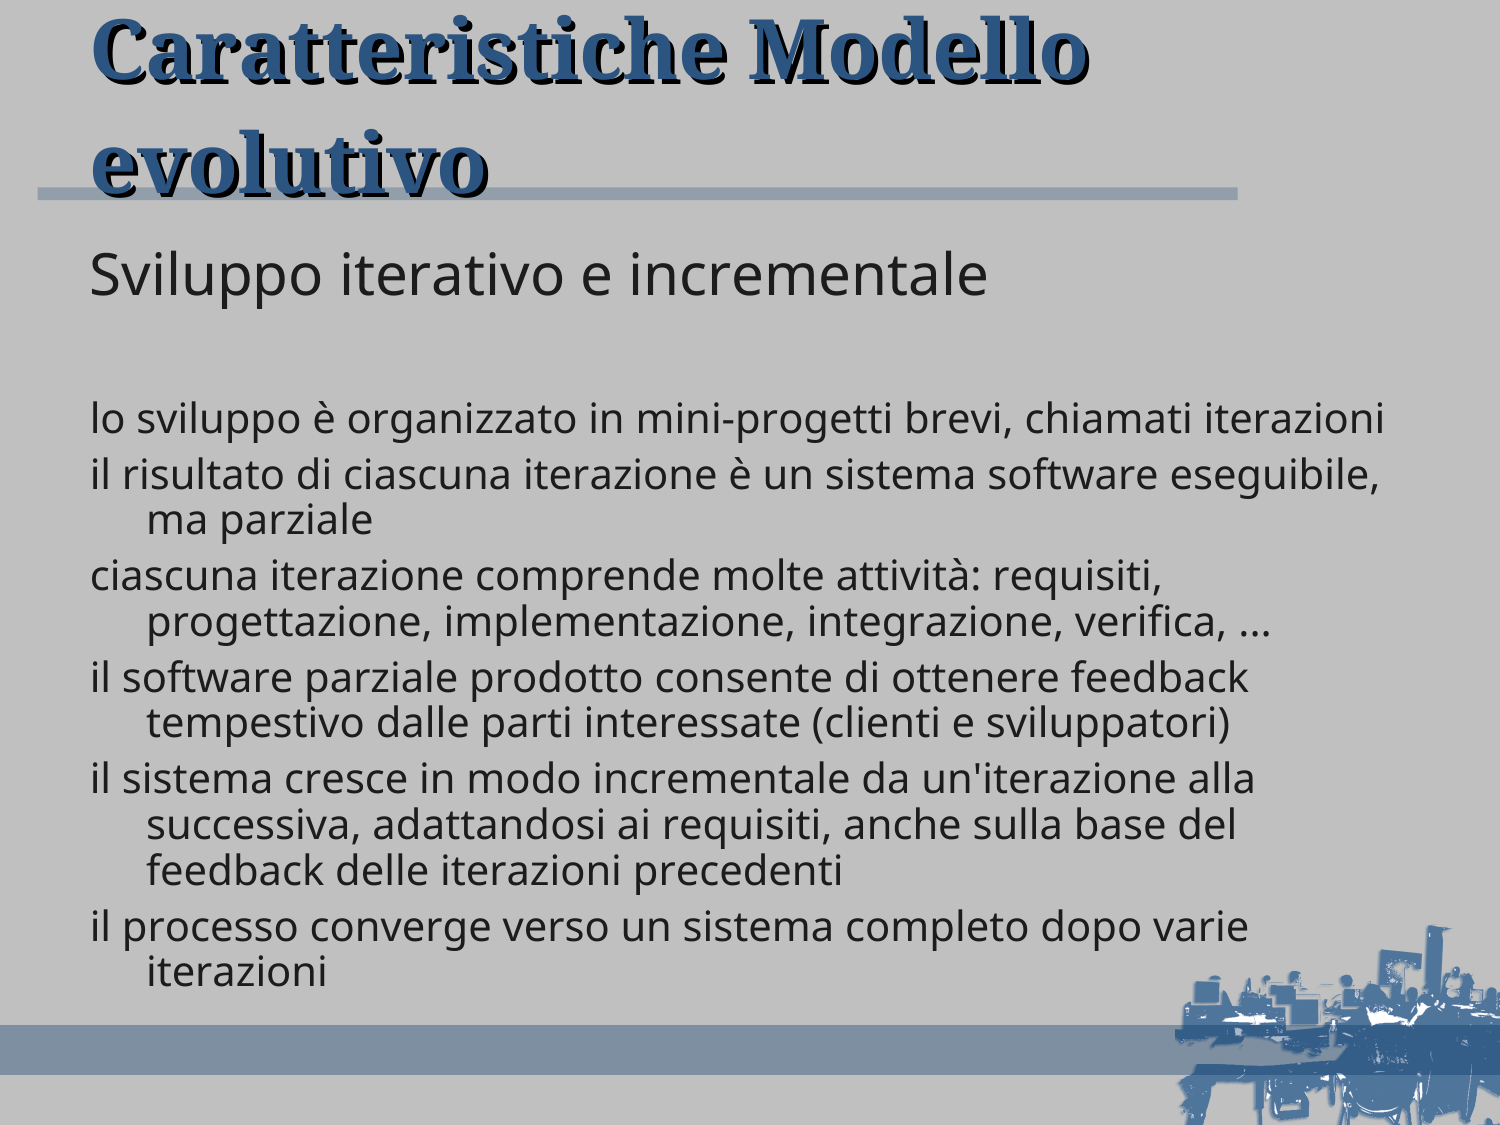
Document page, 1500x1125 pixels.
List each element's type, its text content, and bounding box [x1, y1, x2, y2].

list Sviluppo iterativo e incrementale lo sviluppo è organizzato in mini-progetti brevi, chiamati iterazioni il risultato di ciascuna iterazione è un sistema software eseguibile, ma parziale ciascuna iterazione comprende molte attività: requisiti, progettazione, implementazione, integrazione, verifica, ... il software parziale prodotto consente di ottenere feedback tempestivo dalle parti interessate (clienti e sviluppatori) il sistema cresce in modo incrementale da un'iterazione alla successiva, adattandosi ai requisiti, anche sulla base del feedback delle iterazioni precedenti il processo converge verso un sistema completo dopo varie iterazioni [75, 237, 1426, 1006]
title Caratteristiche Modello evolutivo [75, 35, 1426, 174]
